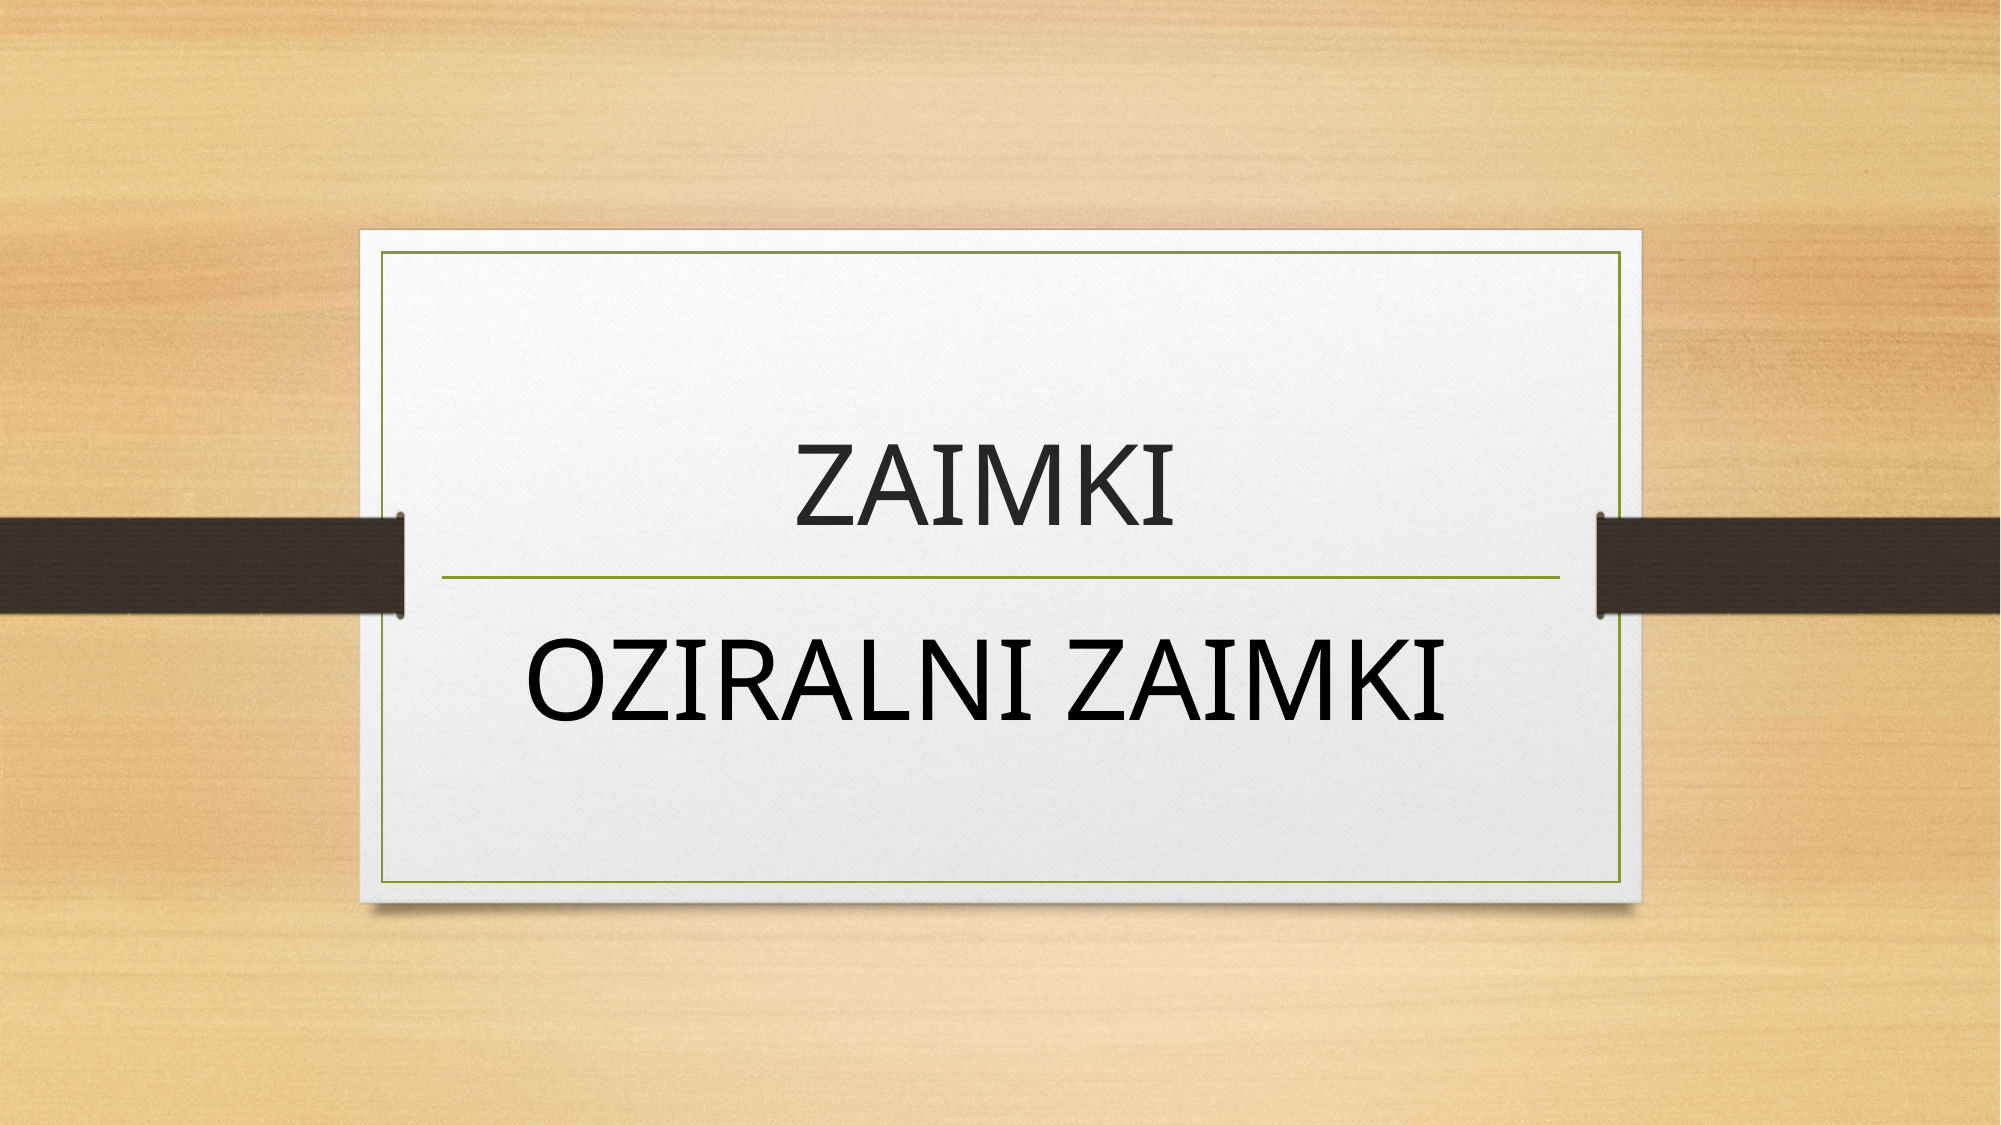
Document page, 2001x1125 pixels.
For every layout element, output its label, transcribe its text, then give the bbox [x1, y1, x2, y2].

title ZAIMKI [441, 306, 1560, 556]
subtitle OZIRALNI ZAIMKI [441, 600, 1560, 817]
